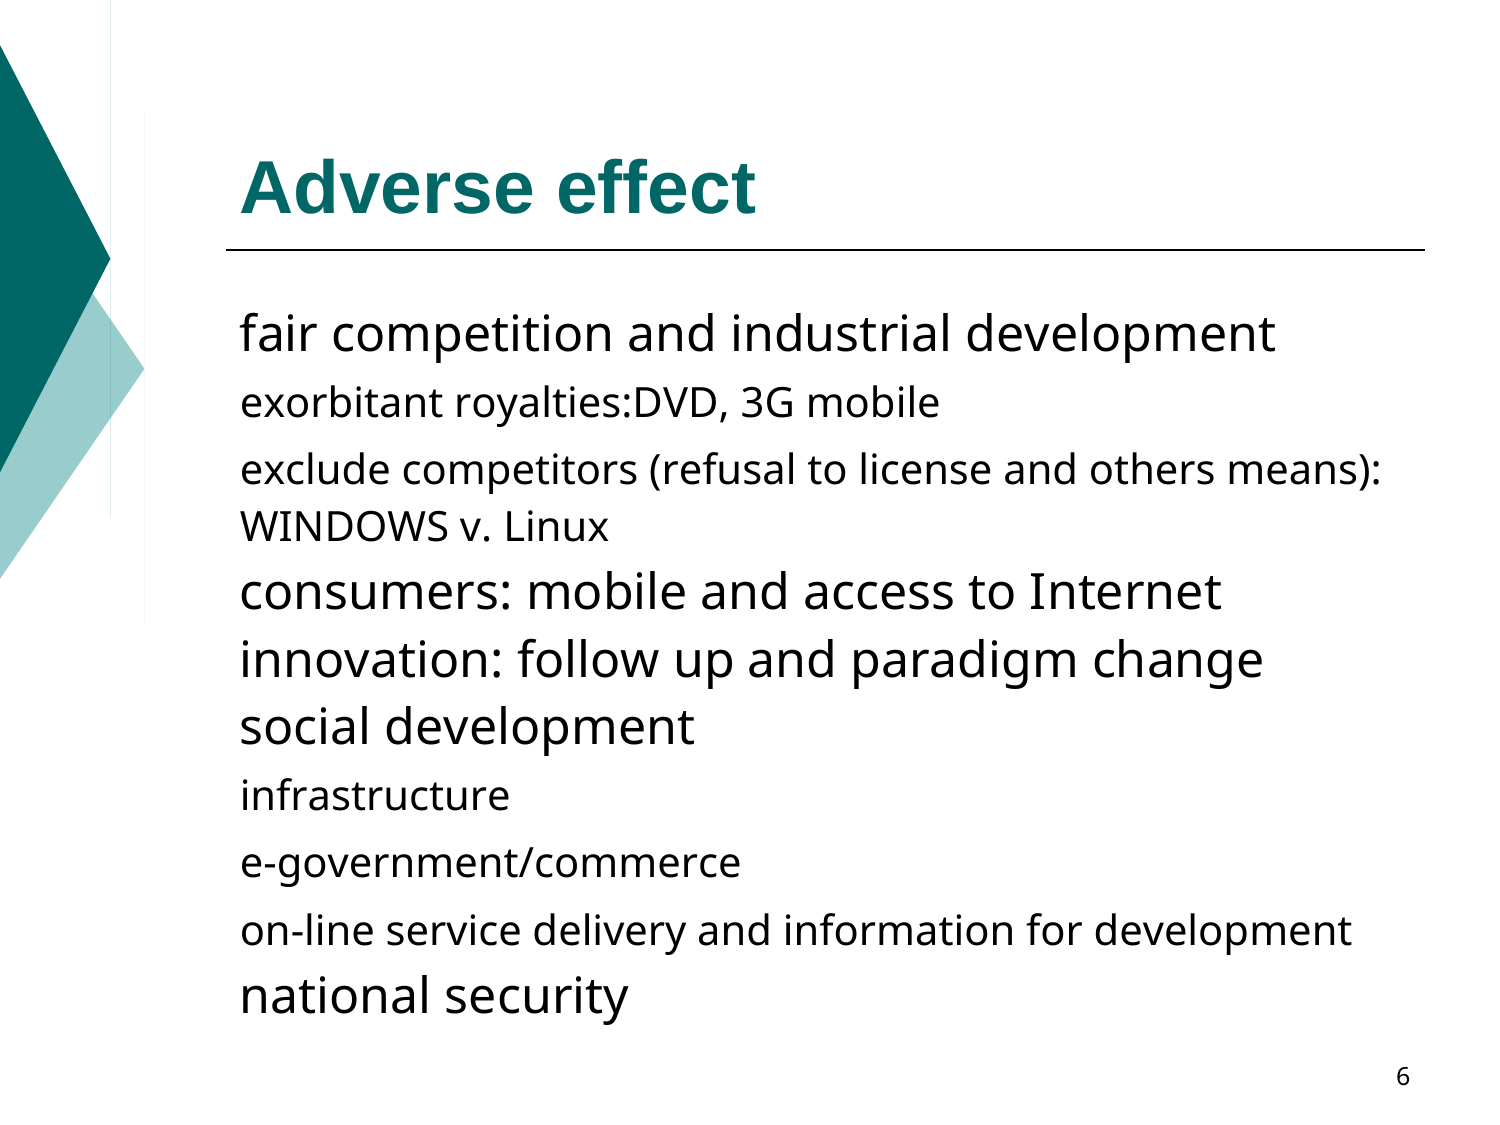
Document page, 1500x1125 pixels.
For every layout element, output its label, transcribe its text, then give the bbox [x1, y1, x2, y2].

list fair competition and industrial development exorbitant royalties:DVD, 3G mobile exclude competitors (refusal to license and others means): WINDOWS v. Linux consumers: mobile and access to Internet innovation: follow up and paradigm change social development infrastructure e-government/commerce on-line service delivery and information for development national security [224, 299, 1425, 1089]
title Adverse effect [224, 49, 1425, 237]
